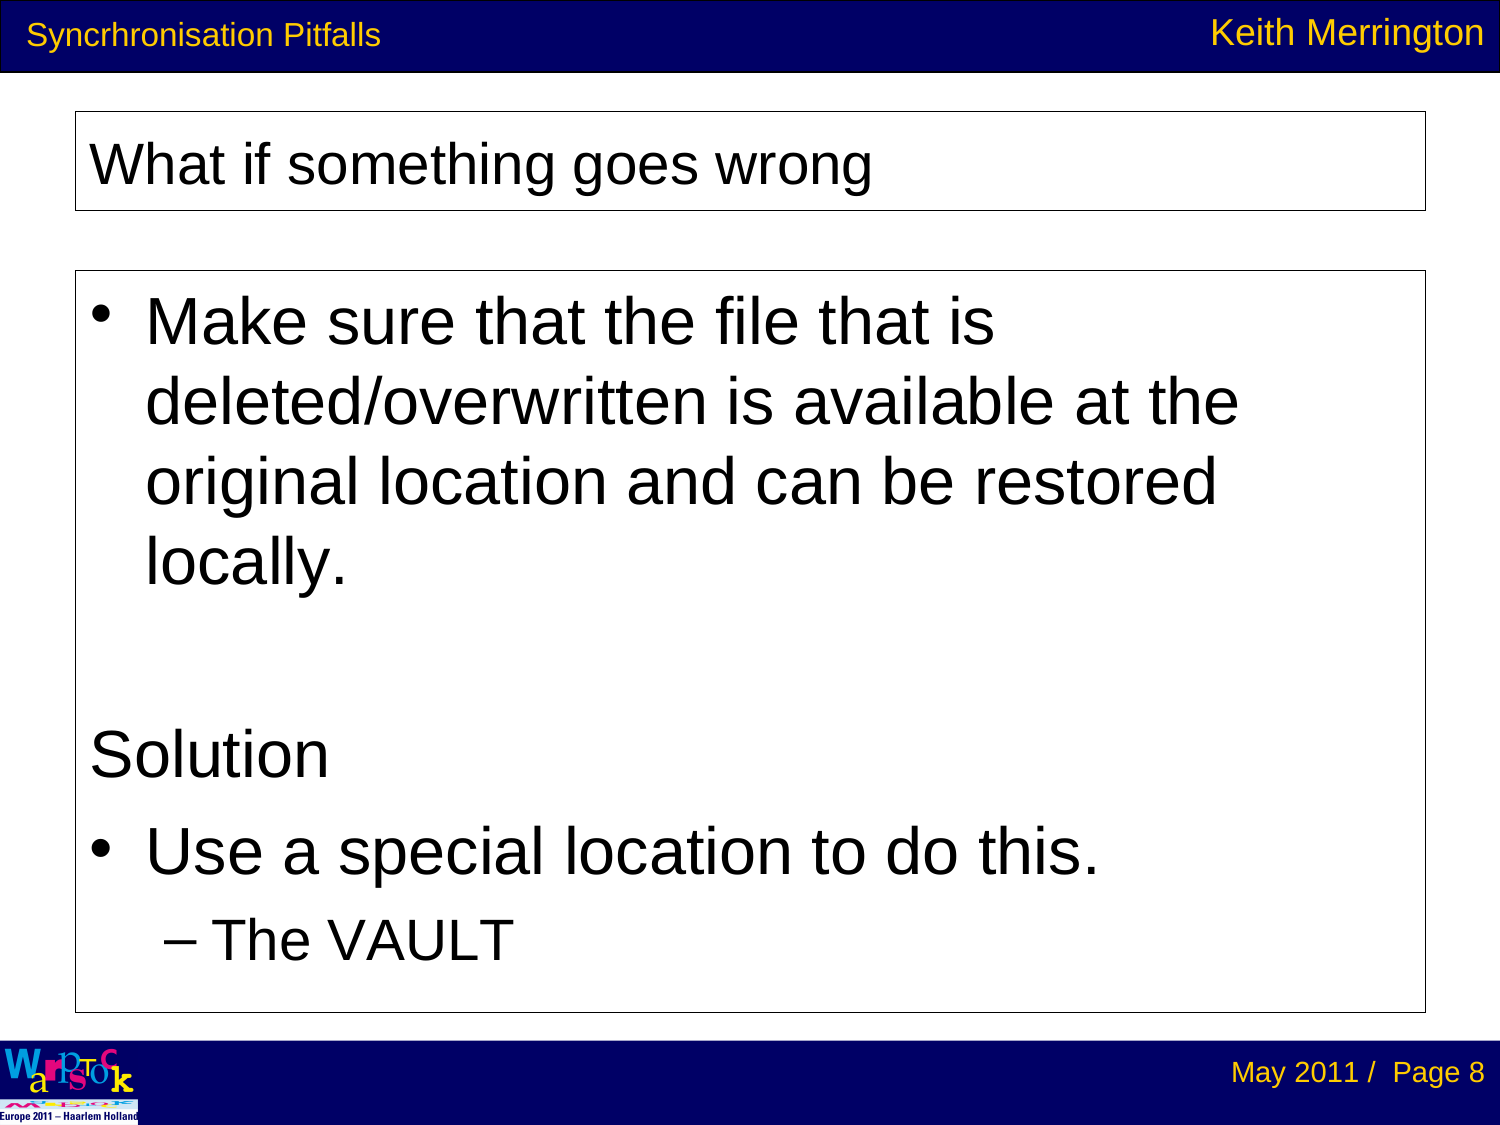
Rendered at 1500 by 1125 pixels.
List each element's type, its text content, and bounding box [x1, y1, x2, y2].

picture [0, 1042, 138, 1125]
title What if something goes wrong [75, 111, 1426, 211]
list Make sure that the file that is deleted/overwritten is available at the original location and can be restored locally. Solution Use a special location to do this. The VAULT [75, 270, 1426, 1013]
